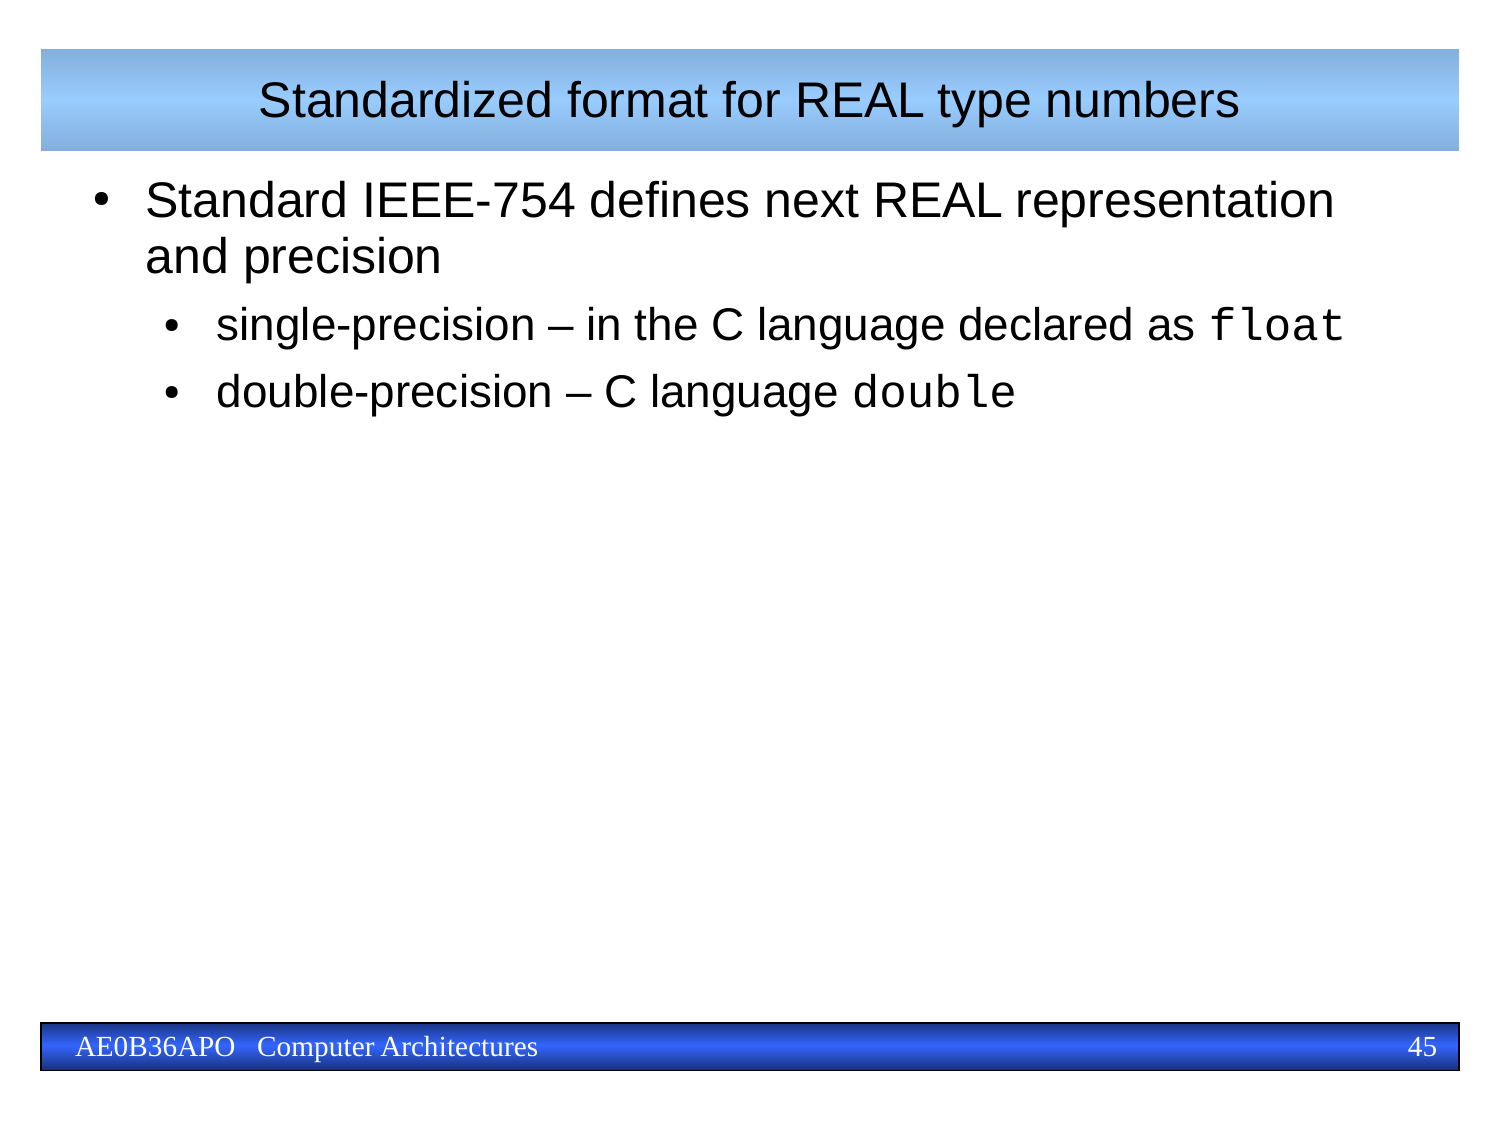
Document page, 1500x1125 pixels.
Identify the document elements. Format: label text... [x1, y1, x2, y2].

list Standard IEEE-754 defines next REAL representation and precision single-precision – in the C language declared as float double-precision – C language double [75, 172, 1426, 916]
title Standardized format for REAL type numbers [41, 49, 1459, 151]
